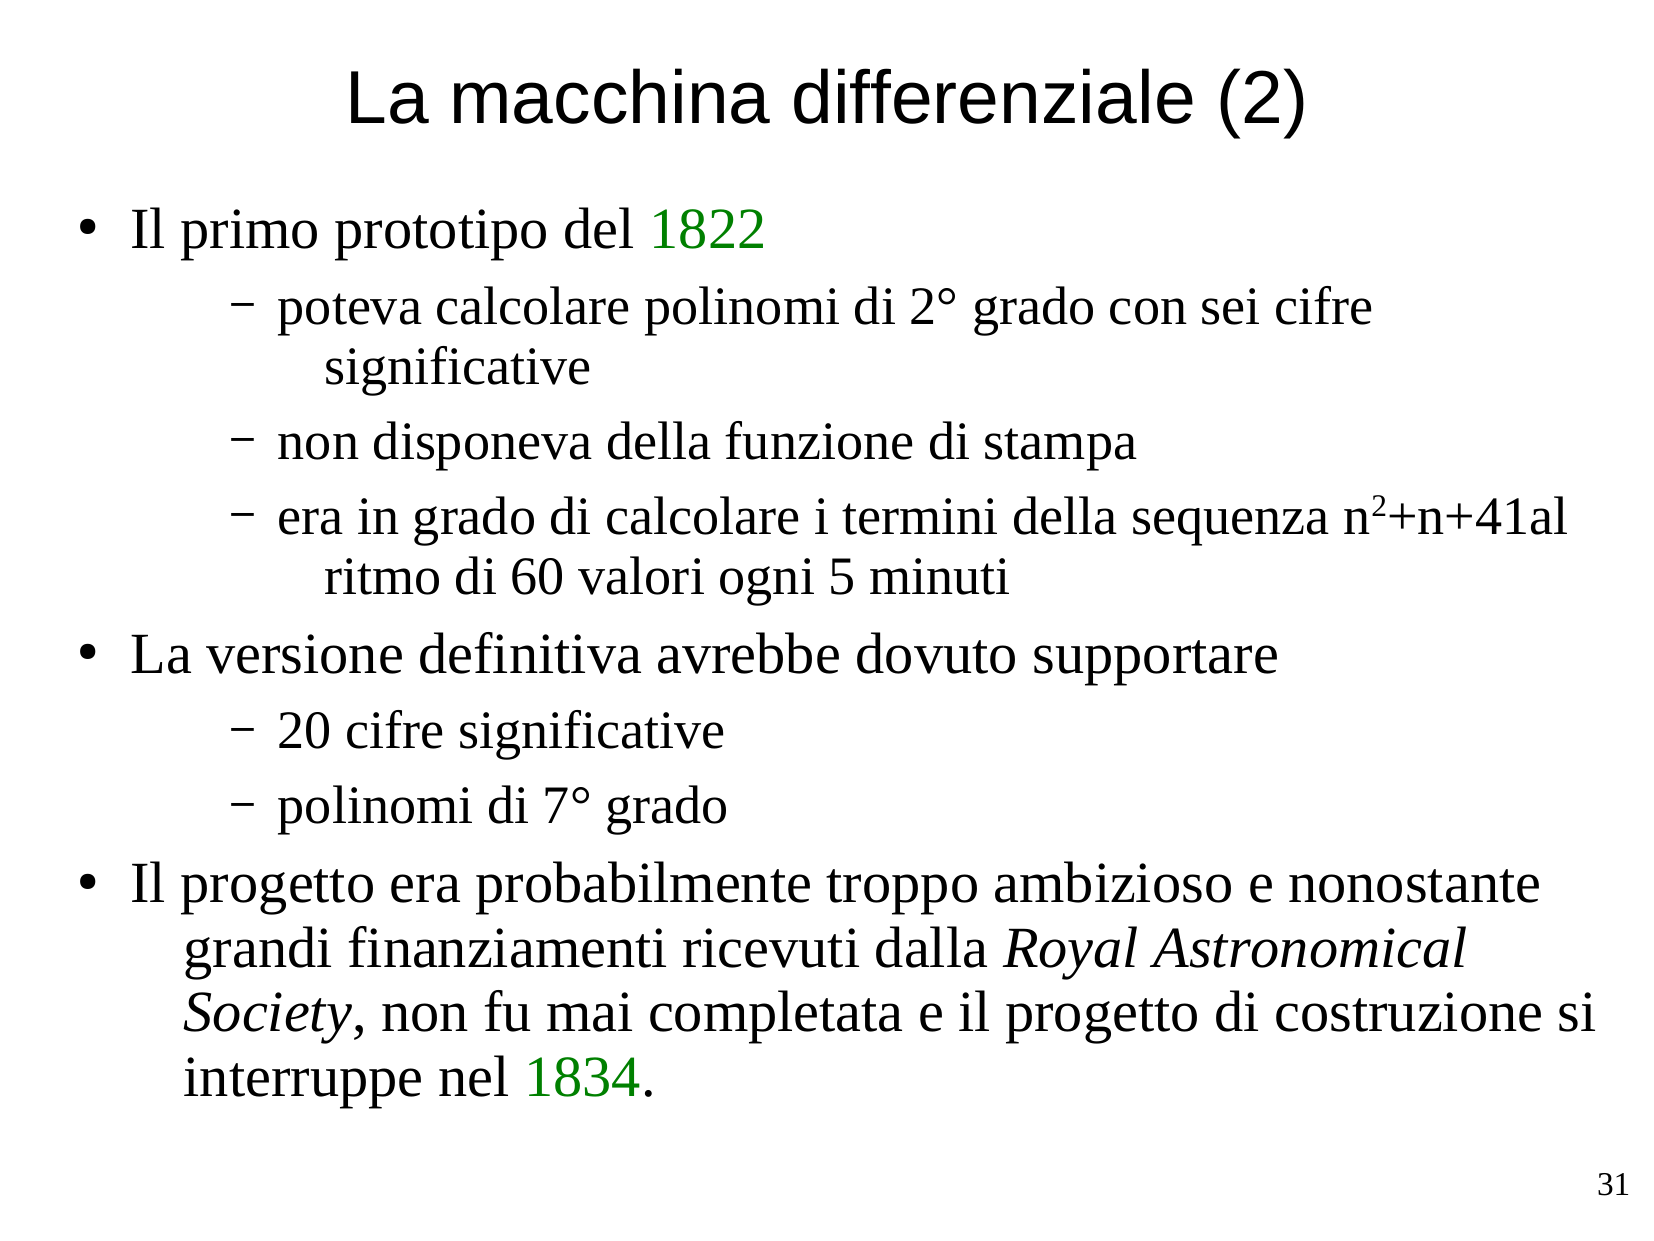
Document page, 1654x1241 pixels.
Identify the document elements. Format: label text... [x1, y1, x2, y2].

title La macchina differenziale (2) [37, 30, 1617, 166]
list Il primo prototipo del 1822 poteva calcolare polinomi di 2° grado con sei cifre significative non disponeva della funzione di stampa era in grado di calcolare i termini della sequenza n2+n+41al ritmo di 60 valori ogni 5 minuti La versione definitiva avrebbe dovuto supportare 20 cifre significative polinomi di 7° grado Il progetto era probabilmente troppo ambizioso e nonostante grandi finanziamenti ricevuti dalla Royal Astronomical Society, non fu mai completata e il progetto di costruzione si interruppe nel 1834. [42, 196, 1612, 1187]
